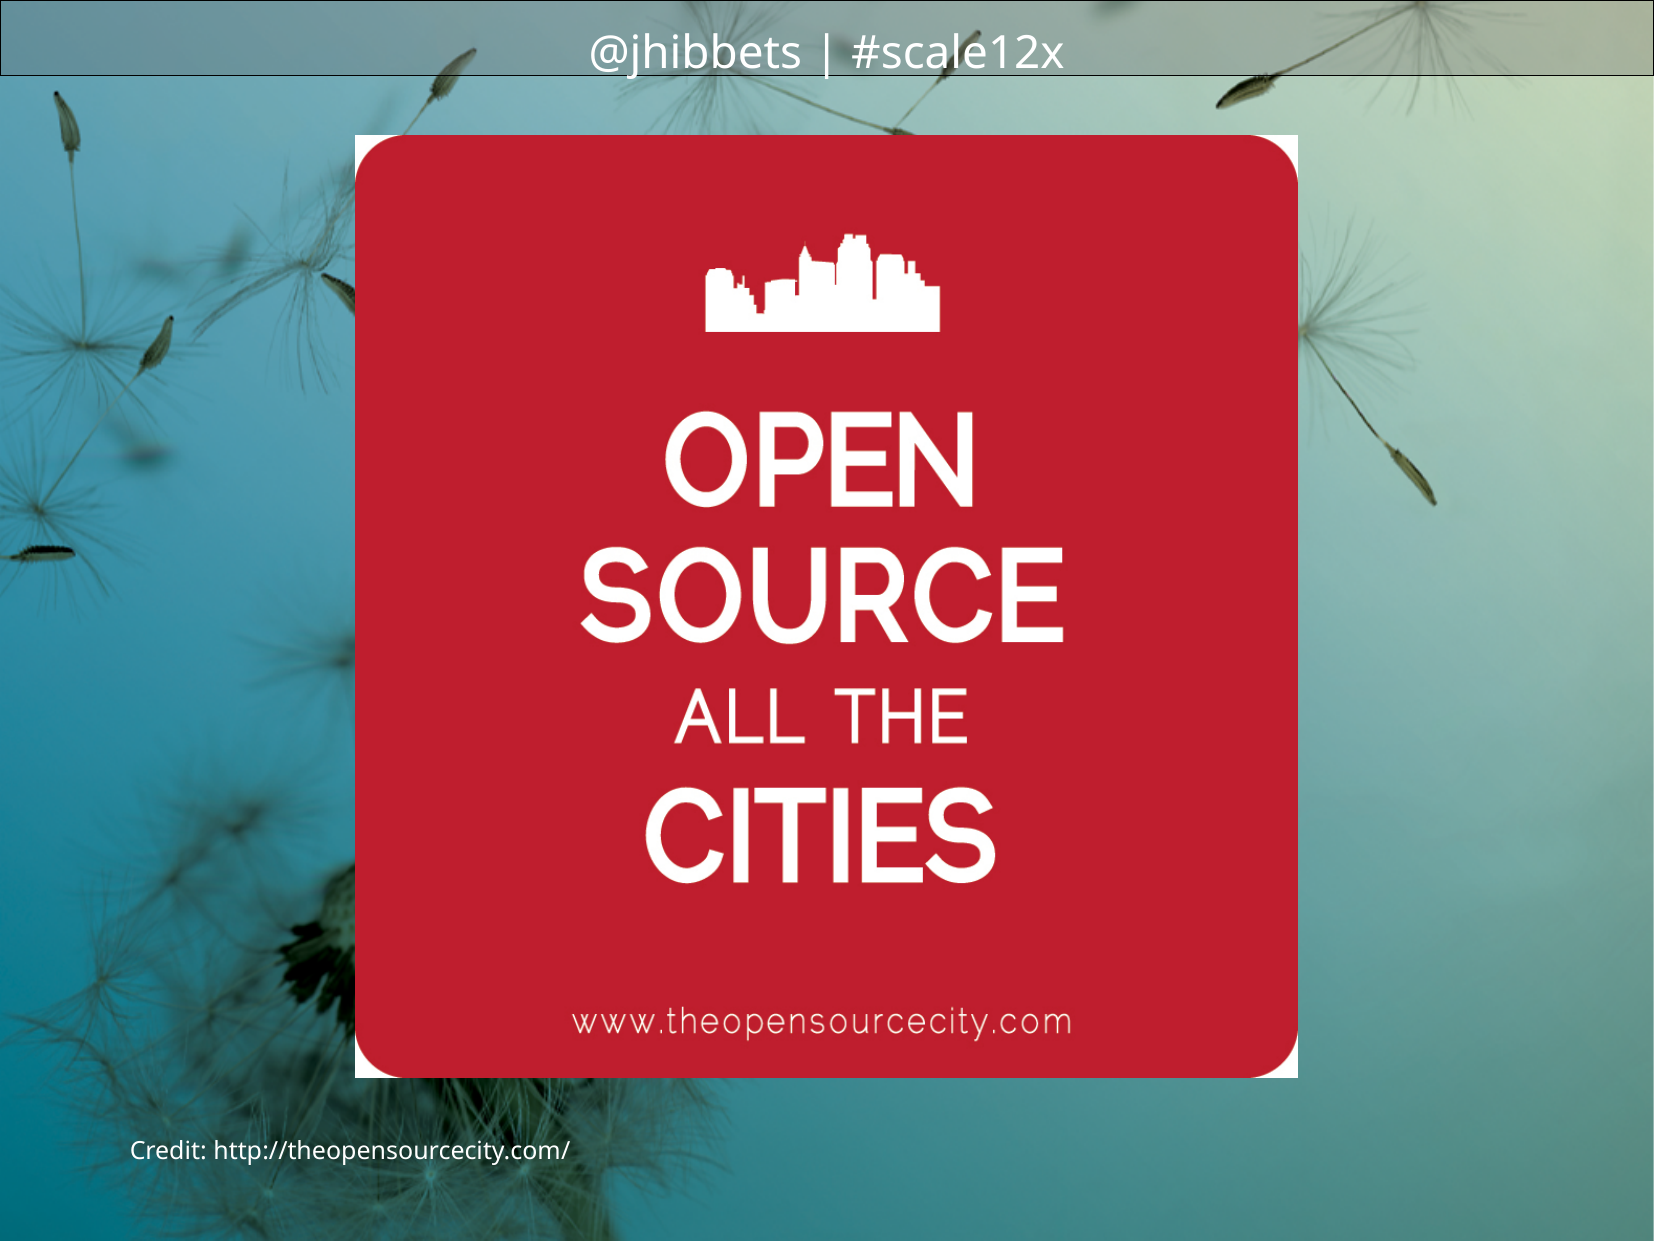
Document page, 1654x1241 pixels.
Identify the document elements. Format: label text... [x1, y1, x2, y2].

text_box Credit: http://theopensourcecity.com/ [115, 1125, 593, 1168]
picture [0, 76, 1654, 1241]
